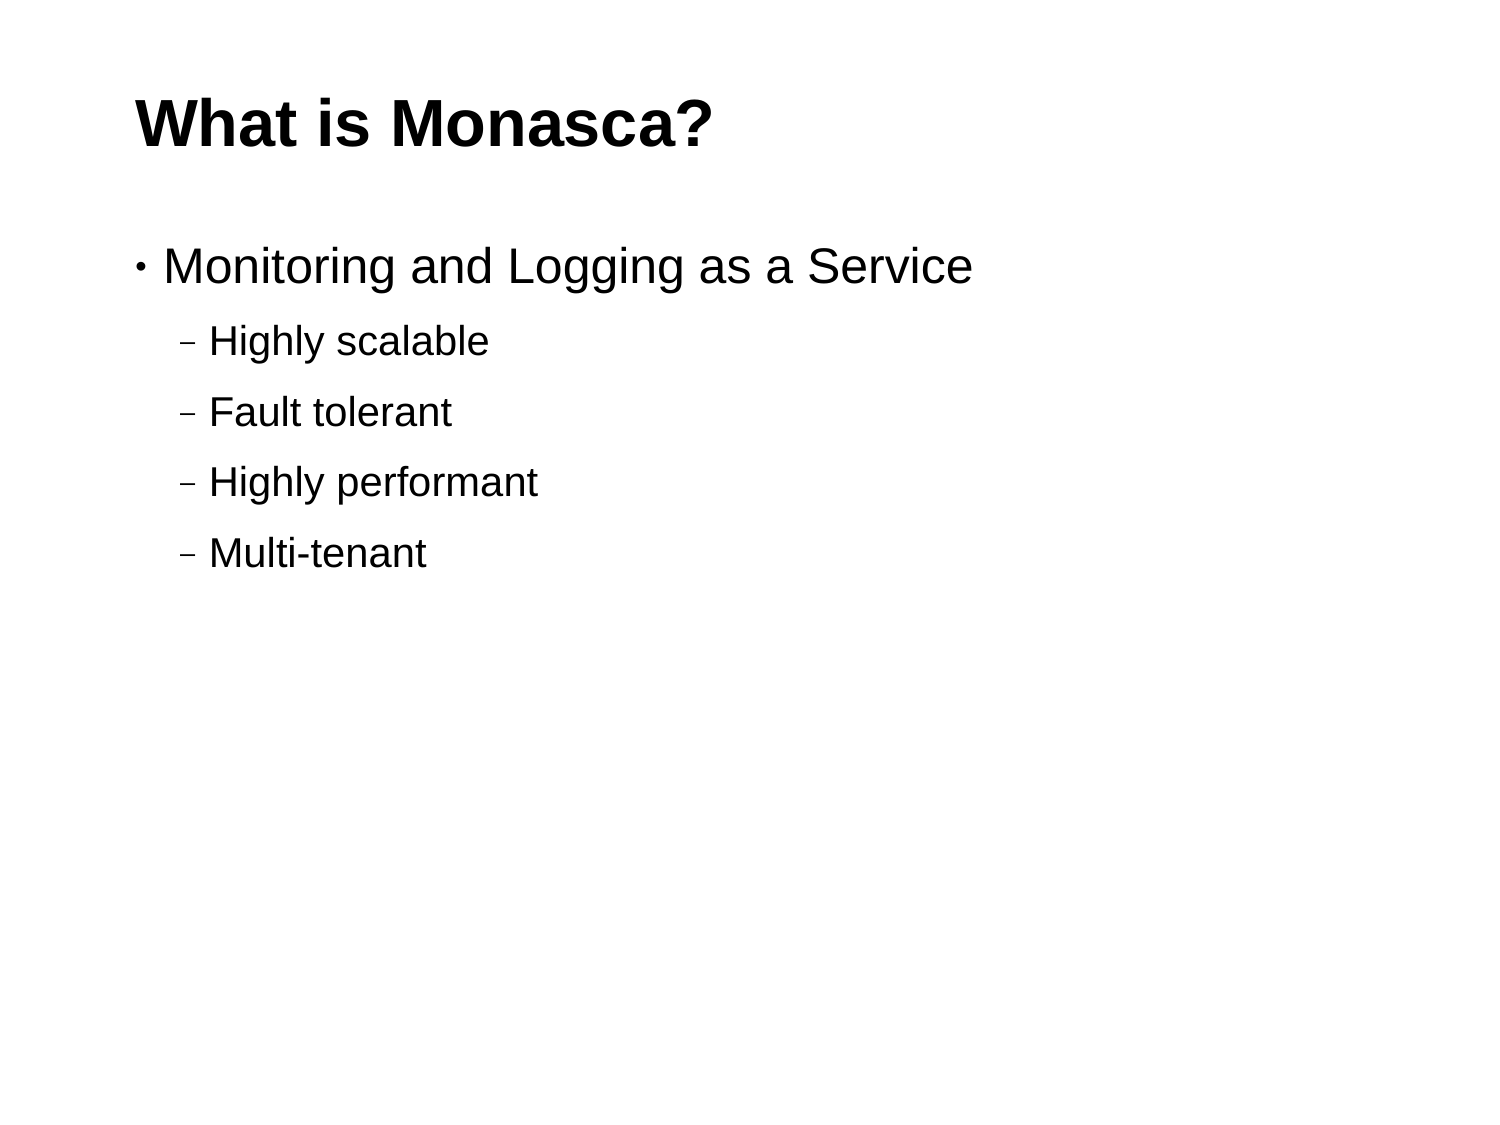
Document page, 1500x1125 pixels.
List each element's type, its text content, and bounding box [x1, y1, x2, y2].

list Monitoring and Logging as a Service Highly scalable Fault tolerant Highly performant Multi-tenant [135, 238, 1372, 892]
title What is Monasca? [135, 41, 1372, 204]
